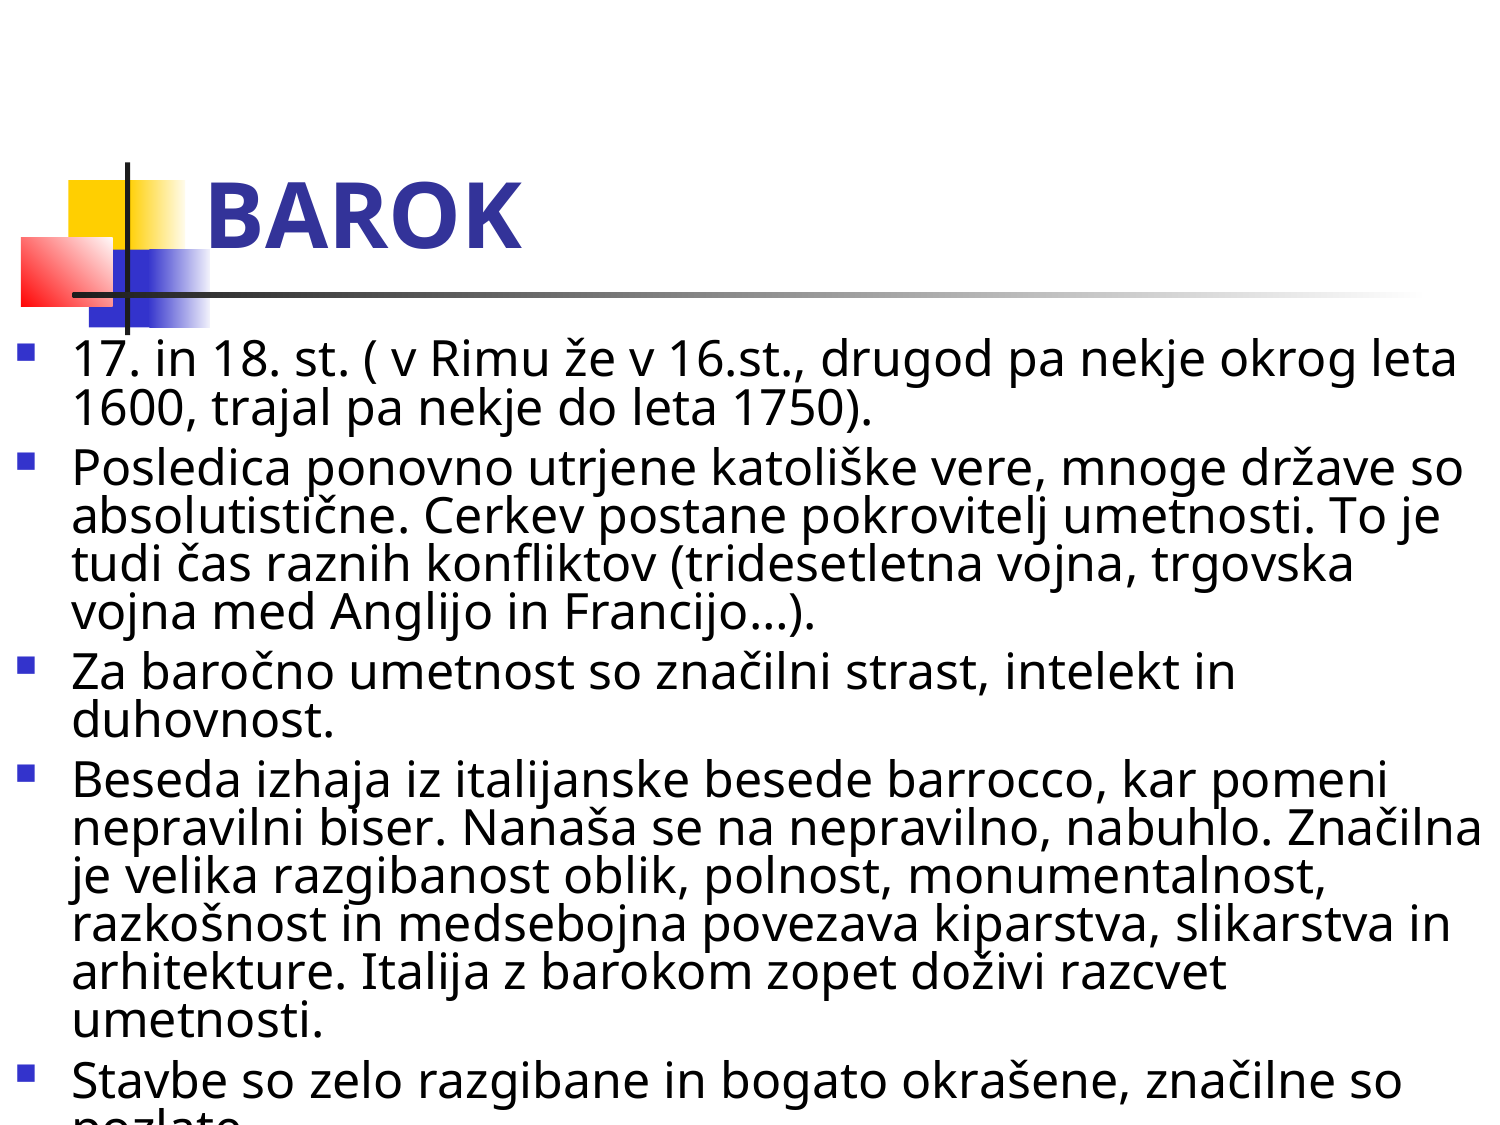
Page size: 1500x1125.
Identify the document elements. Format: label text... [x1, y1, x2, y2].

title BAROK [188, 35, 1468, 276]
list 17. in 18. st. ( v Rimu že v 16.st., drugod pa nekje okrog leta 1600, trajal pa nekje do leta 1750). Posledica ponovno utrjene katoliške vere, mnoge države so absolutistične. Cerkev postane pokrovitelj umetnosti. To je tudi čas raznih konfliktov (tridesetletna vojna, trgovska vojna med Anglijo in Francijo…). Za baročno umetnost so značilni strast, intelekt in duhovnost. Beseda izhaja iz italijanske besede barrocco, kar pomeni nepravilni biser. Nanaša se na nepravilno, nabuhlo. Značilna je velika razgibanost oblik, polnost, monumentalnost, razkošnost in medsebojna povezava kiparstva, slikarstva in arhitekture. Italija z barokom zopet doživi razcvet umetnosti. Stavbe so zelo razgibane in bogato okrašene, značilne so pozlate Svoje slog znotraj baroka predstavlja ROKOKO. [0, 330, 1500, 1071]
